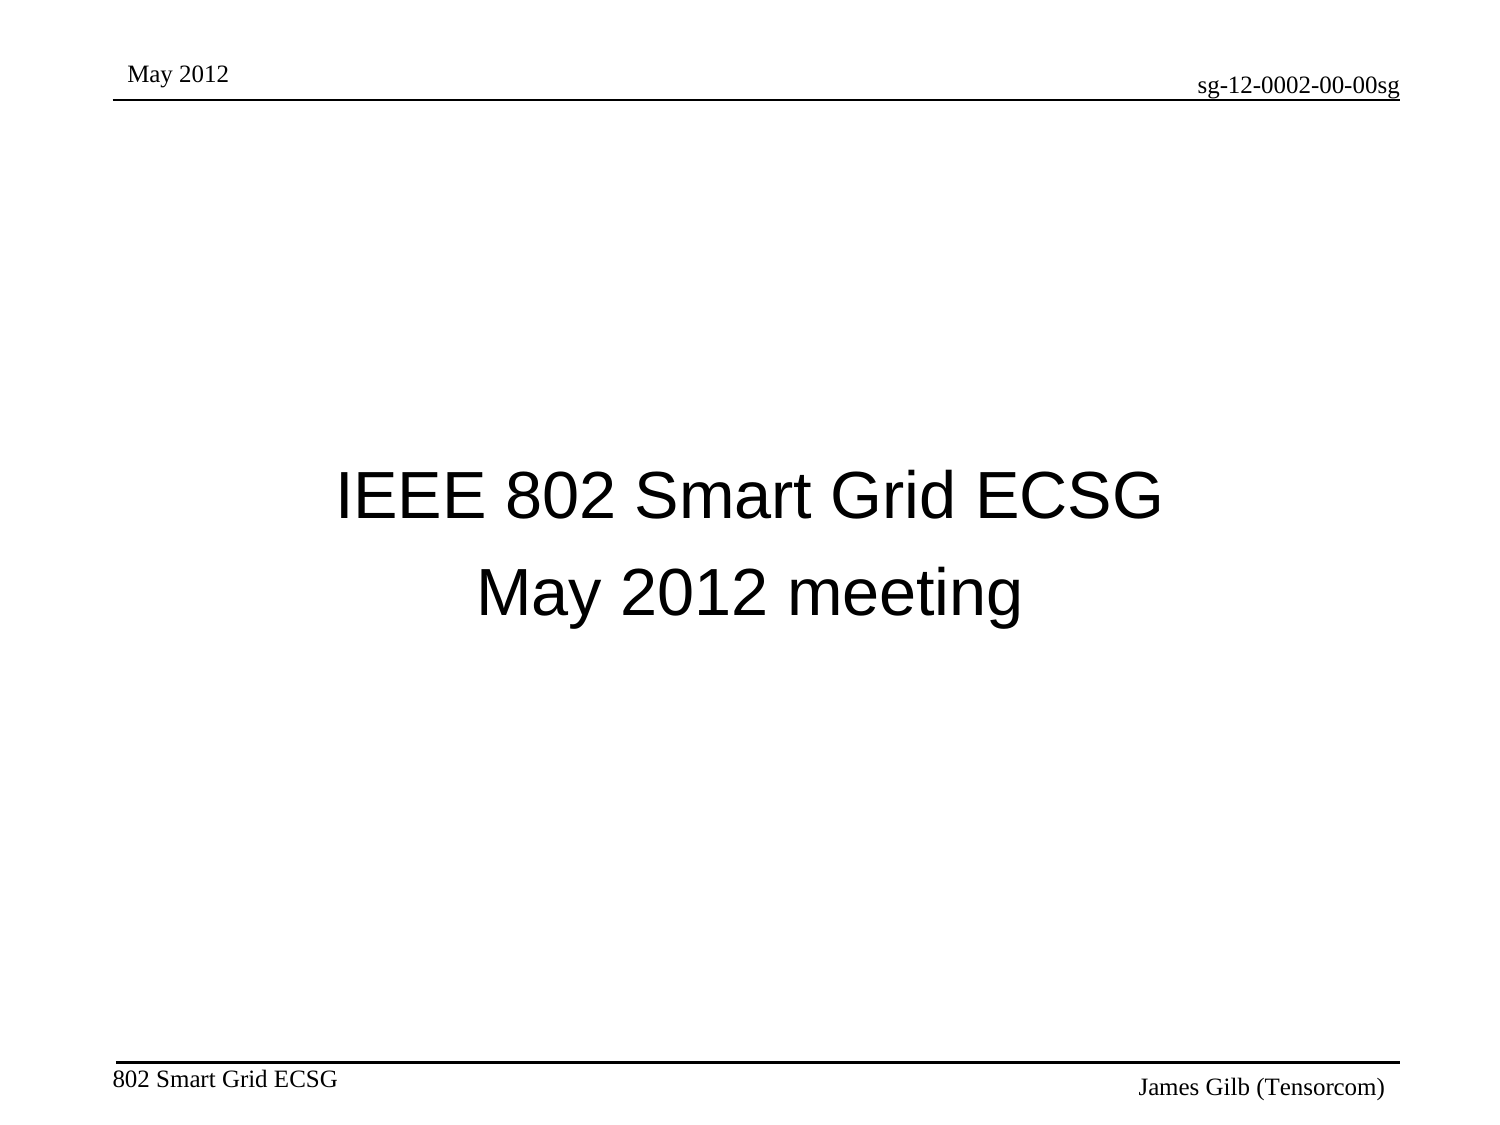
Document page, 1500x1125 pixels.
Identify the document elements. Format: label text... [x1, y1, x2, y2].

subtitle IEEE 802 Smart Grid ECSG May 2012 meeting [112, 112, 1388, 968]
